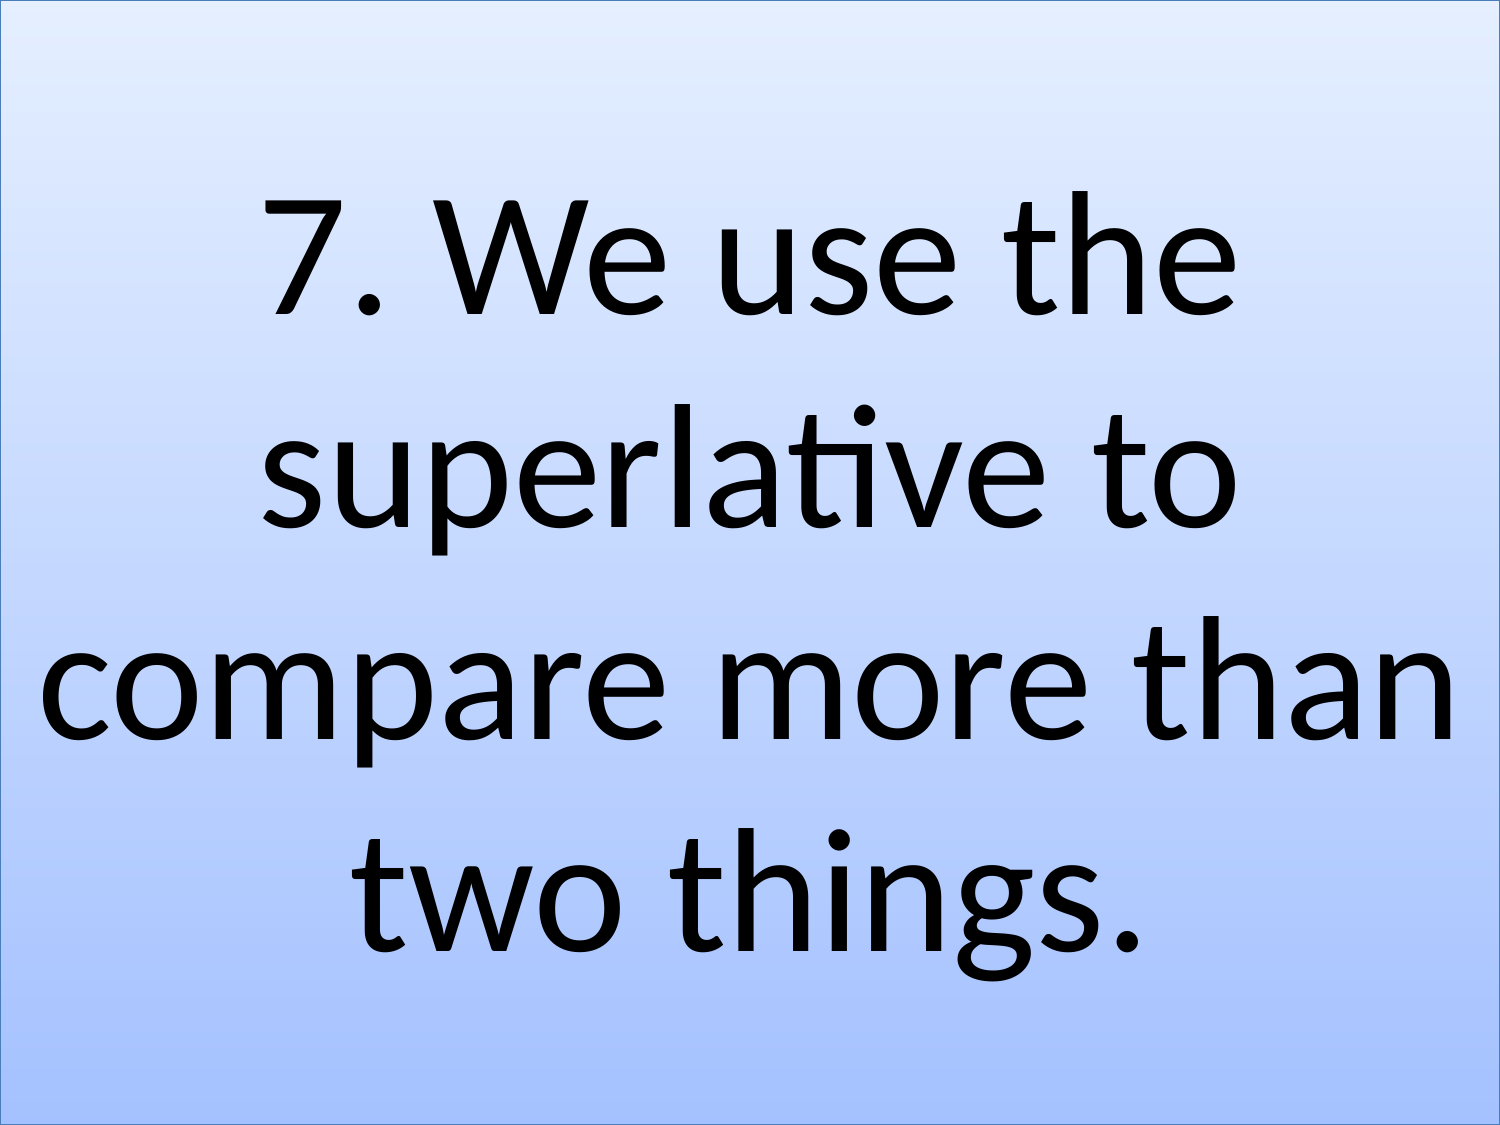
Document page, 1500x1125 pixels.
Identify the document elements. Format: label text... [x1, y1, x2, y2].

title 7. We use the superlative to compare more than two things. [0, 0, 1500, 1125]
